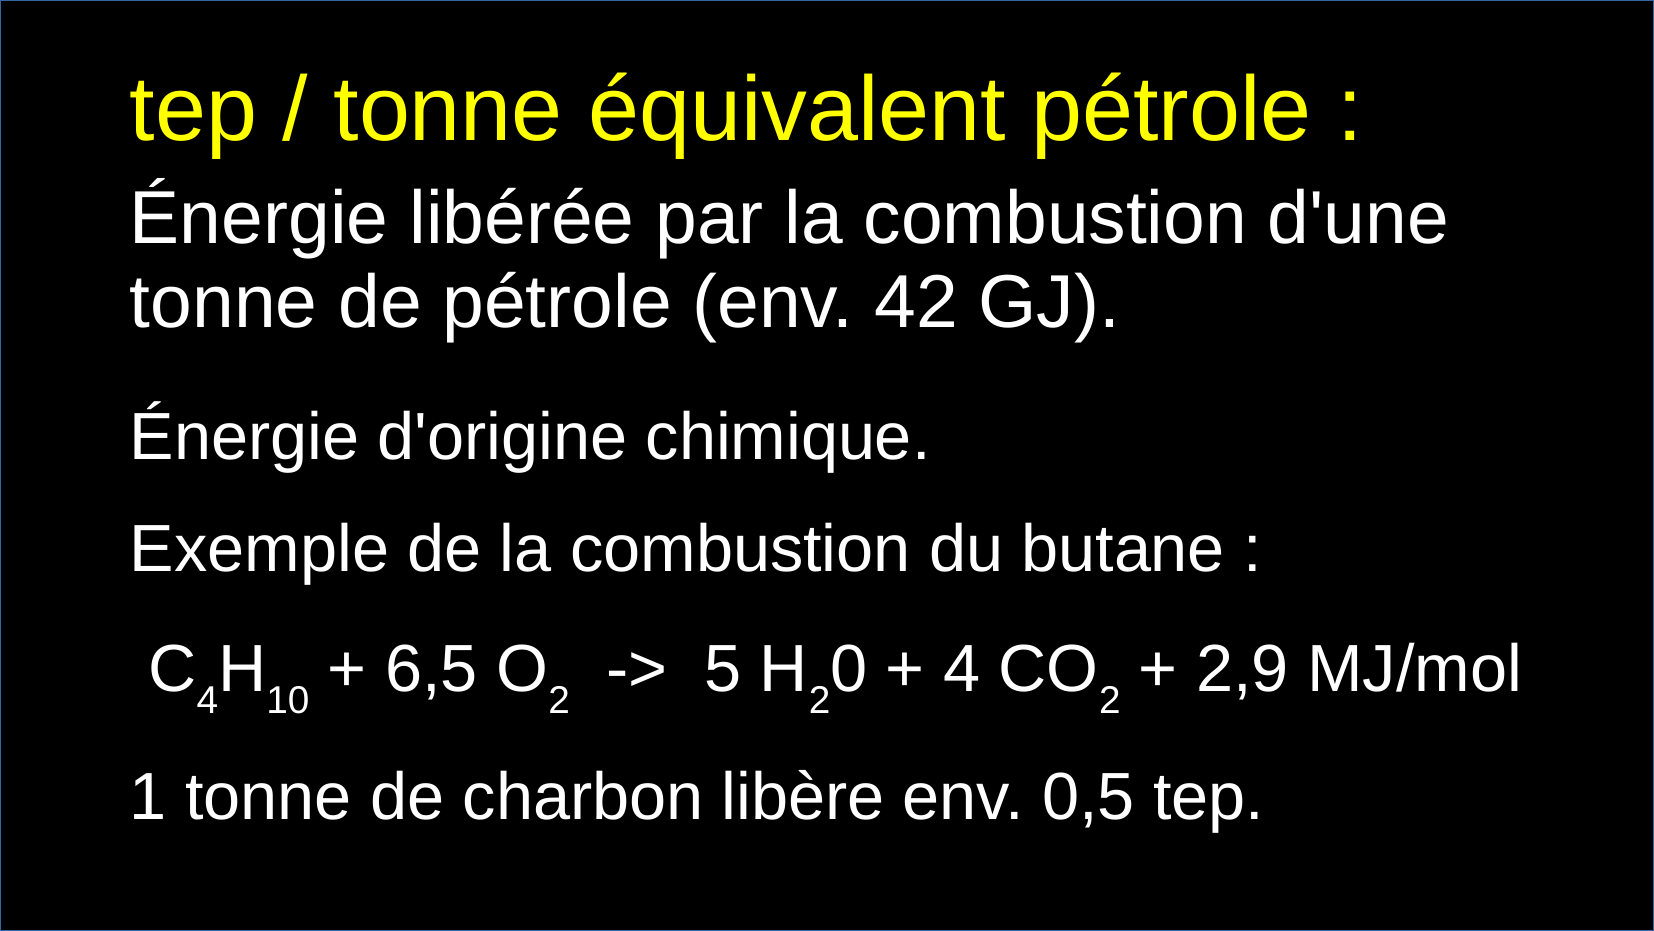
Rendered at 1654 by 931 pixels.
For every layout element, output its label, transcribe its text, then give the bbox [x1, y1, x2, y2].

text_box [0, 0, 1654, 931]
title Énergie libérée par la combustion d'une tonne de pétrole (env. 42 GJ). [129, 147, 1536, 361]
title Énergie d'origine chimique. Exemple de la combustion du butane : C4H10 + 6,5 O2 -> 5 H20 + 4 CO2 + 2,9 MJ/mol 1 tonne de charbon libère env. 0,5 tep. [129, 361, 1536, 835]
title tep / tonne équivalent pétrole : [129, 5, 1394, 147]
